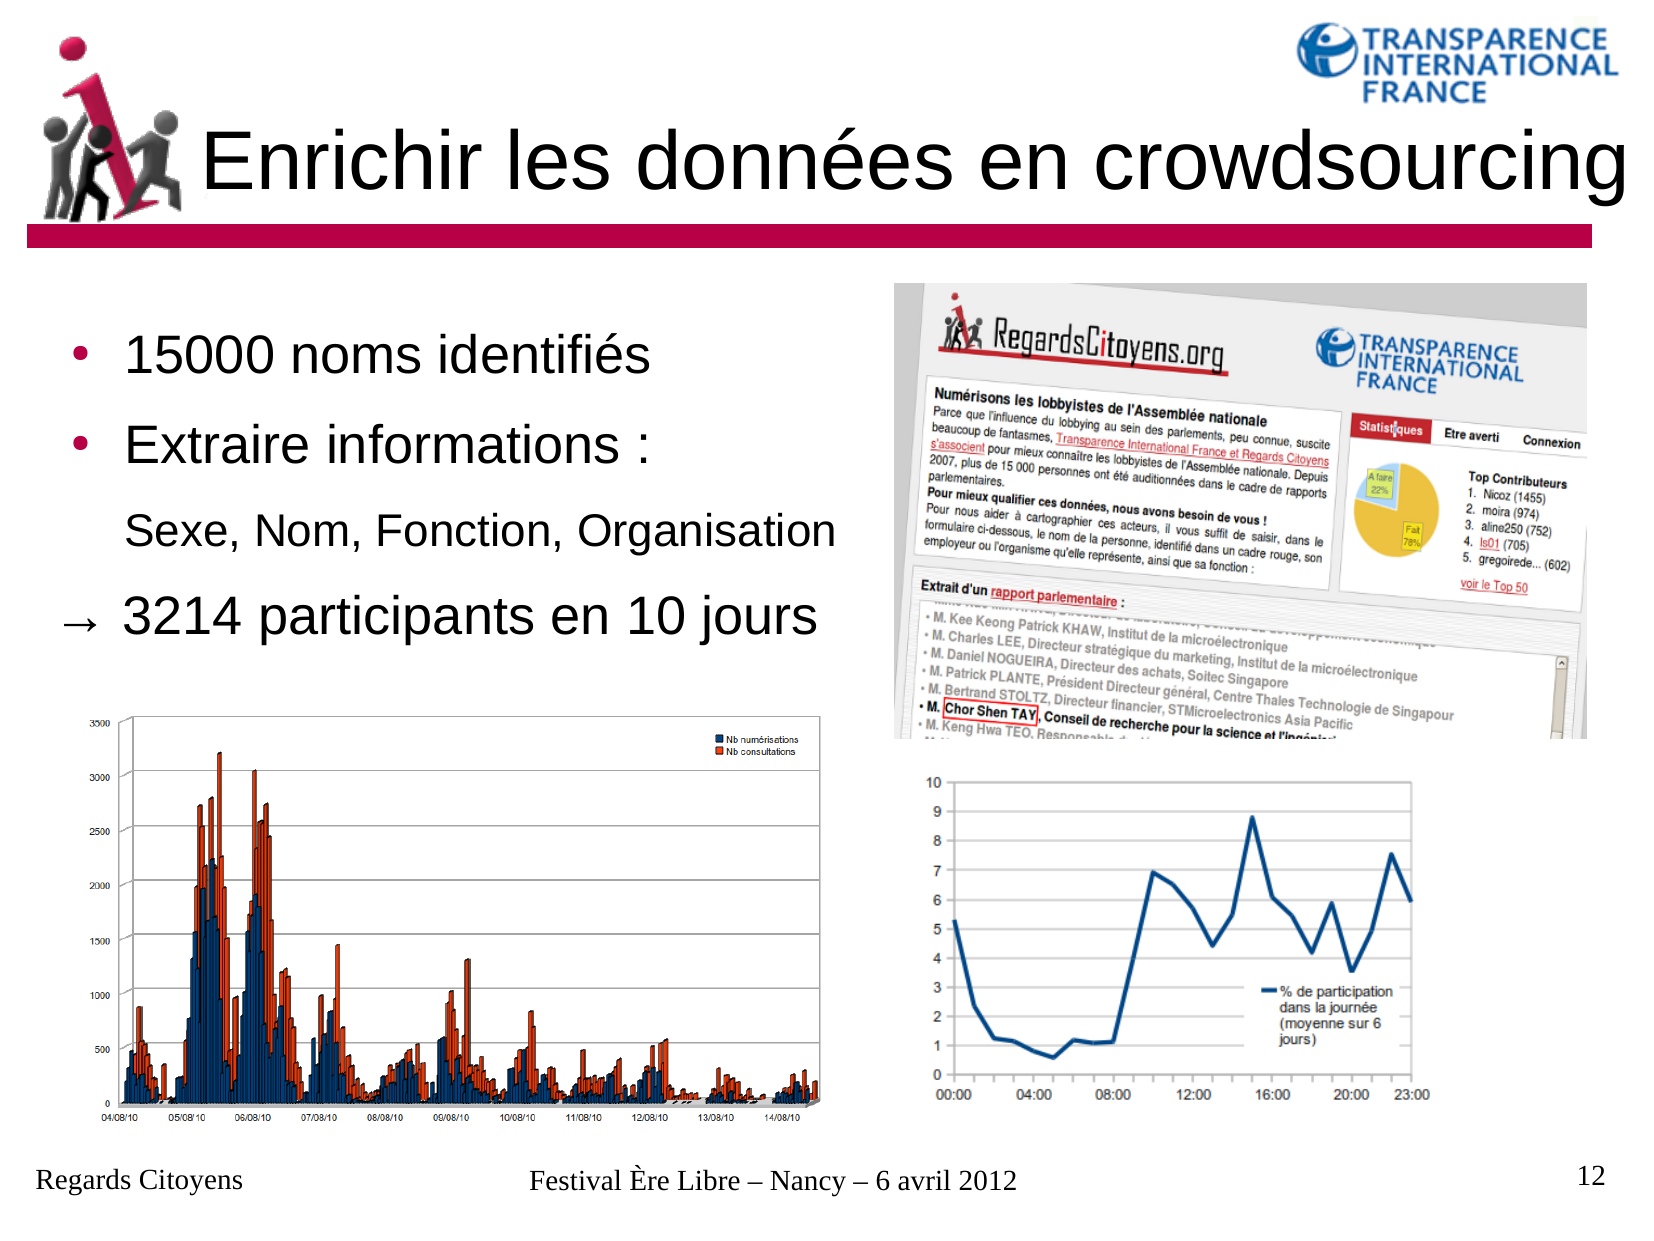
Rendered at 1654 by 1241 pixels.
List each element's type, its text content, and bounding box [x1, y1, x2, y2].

picture [83, 708, 827, 1137]
picture [915, 764, 1447, 1121]
list 15000 noms identifiés Extraire informations : Sexe, Nom, Fonction, Organisation → 3214 participants en 10 jours [53, 324, 892, 1241]
picture [1269, 0, 1654, 125]
picture [27, 31, 208, 224]
title Enrichir les données en crowdsourcing [200, 64, 1654, 258]
picture [894, 283, 1587, 739]
